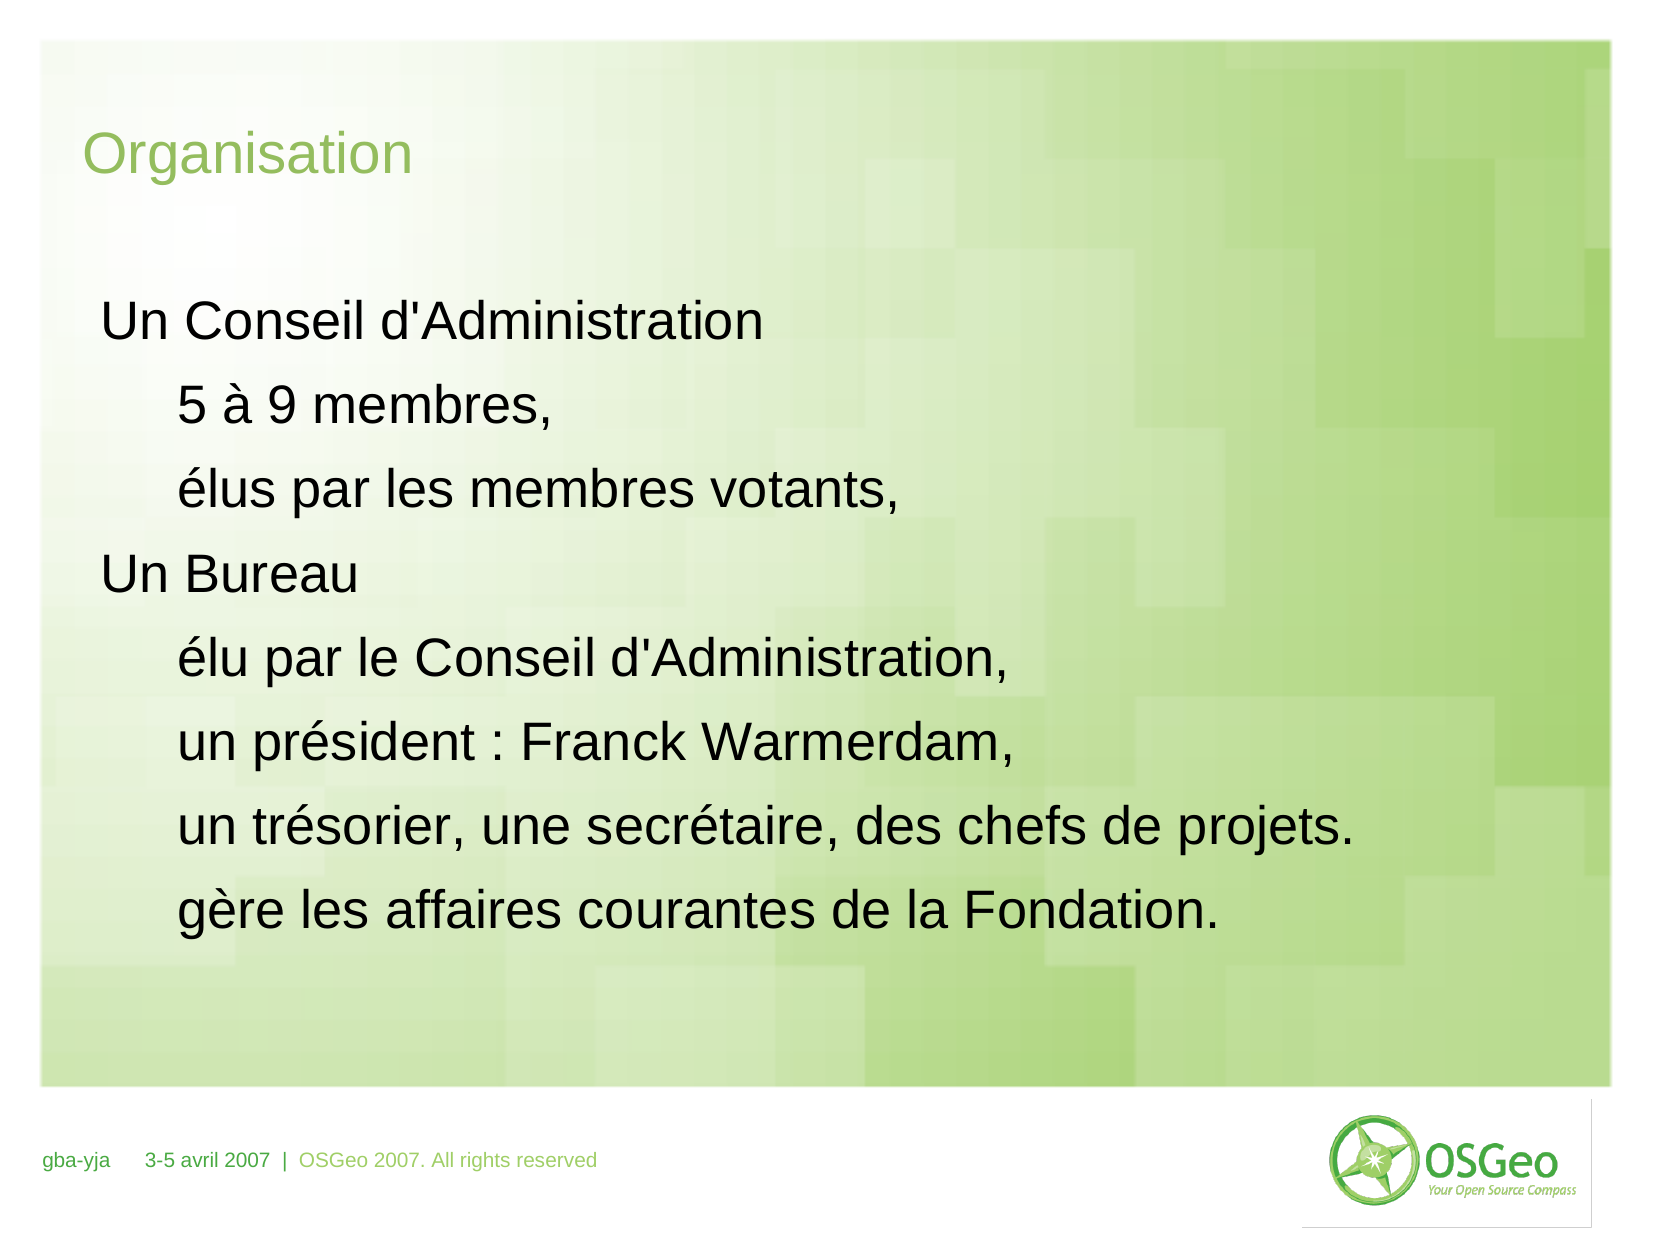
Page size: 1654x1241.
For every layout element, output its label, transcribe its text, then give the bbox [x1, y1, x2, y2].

title Organisation [82, 49, 1571, 257]
picture [0, 1, 1654, 1239]
list Un Conseil d'Administration 5 à 9 membres, élus par les membres votants, Un Bureau élu par le Conseil d'Administration, un président : Franck Warmerdam, un trésorier, une secrétaire, des chefs de projets. gère les affaires courantes de la Fondation. [82, 290, 1571, 1109]
